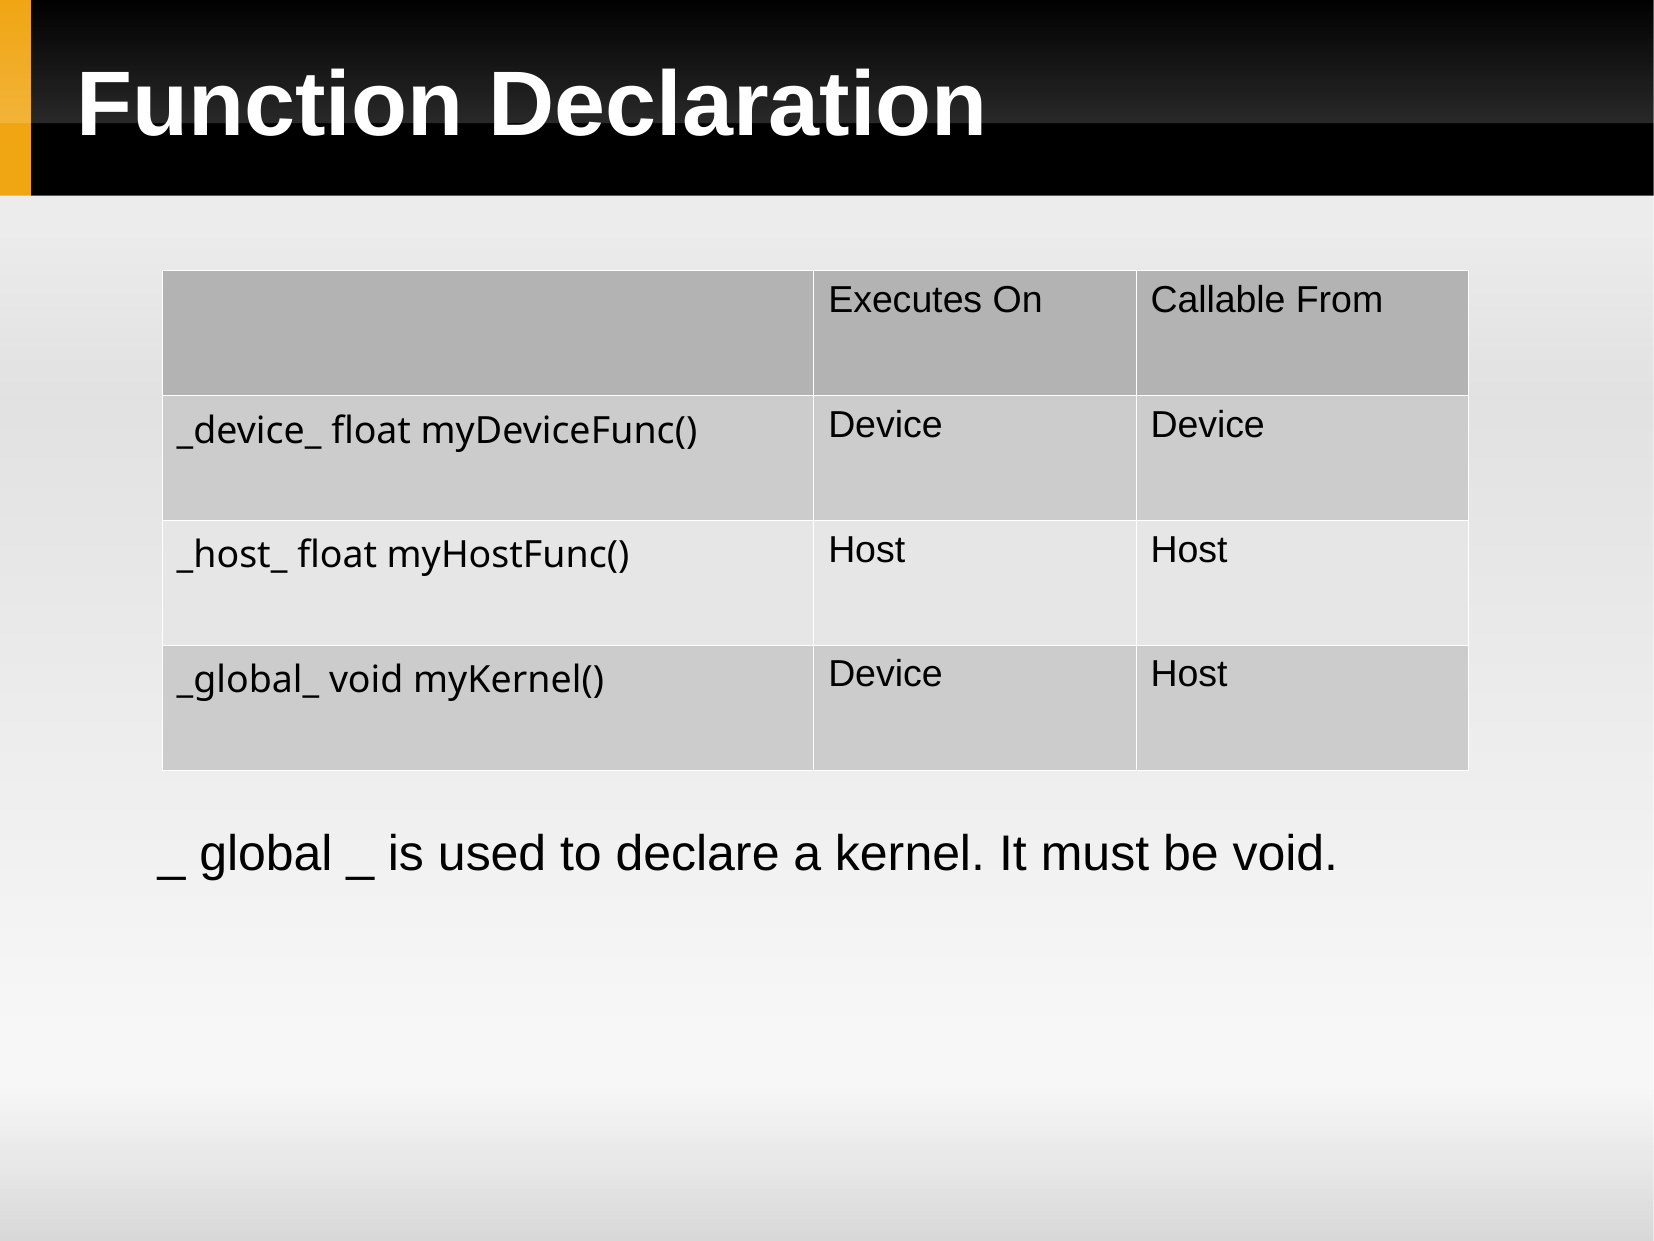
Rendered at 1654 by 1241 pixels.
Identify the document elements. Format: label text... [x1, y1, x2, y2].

table_header Executes On [814, 271, 1136, 395]
table_cell Device [814, 396, 1136, 520]
table_header [163, 271, 813, 395]
table_cell Host [1137, 646, 1468, 770]
picture [0, 0, 1654, 1241]
table_header Callable From [1137, 271, 1468, 395]
table_cell Host [1137, 521, 1468, 645]
table_cell _global_ void myKernel() [163, 646, 813, 770]
title Function Declaration [76, 7, 1565, 200]
table_cell _device_ float myDeviceFunc() [163, 396, 813, 520]
table_cell Device [1137, 396, 1468, 520]
table_cell _host_ float myHostFunc() [163, 521, 813, 645]
table_cell Host [814, 521, 1136, 645]
table_cell Device [814, 646, 1136, 770]
list _ global _ is used to declare a kernel. It must be void. [86, 825, 1576, 1163]
